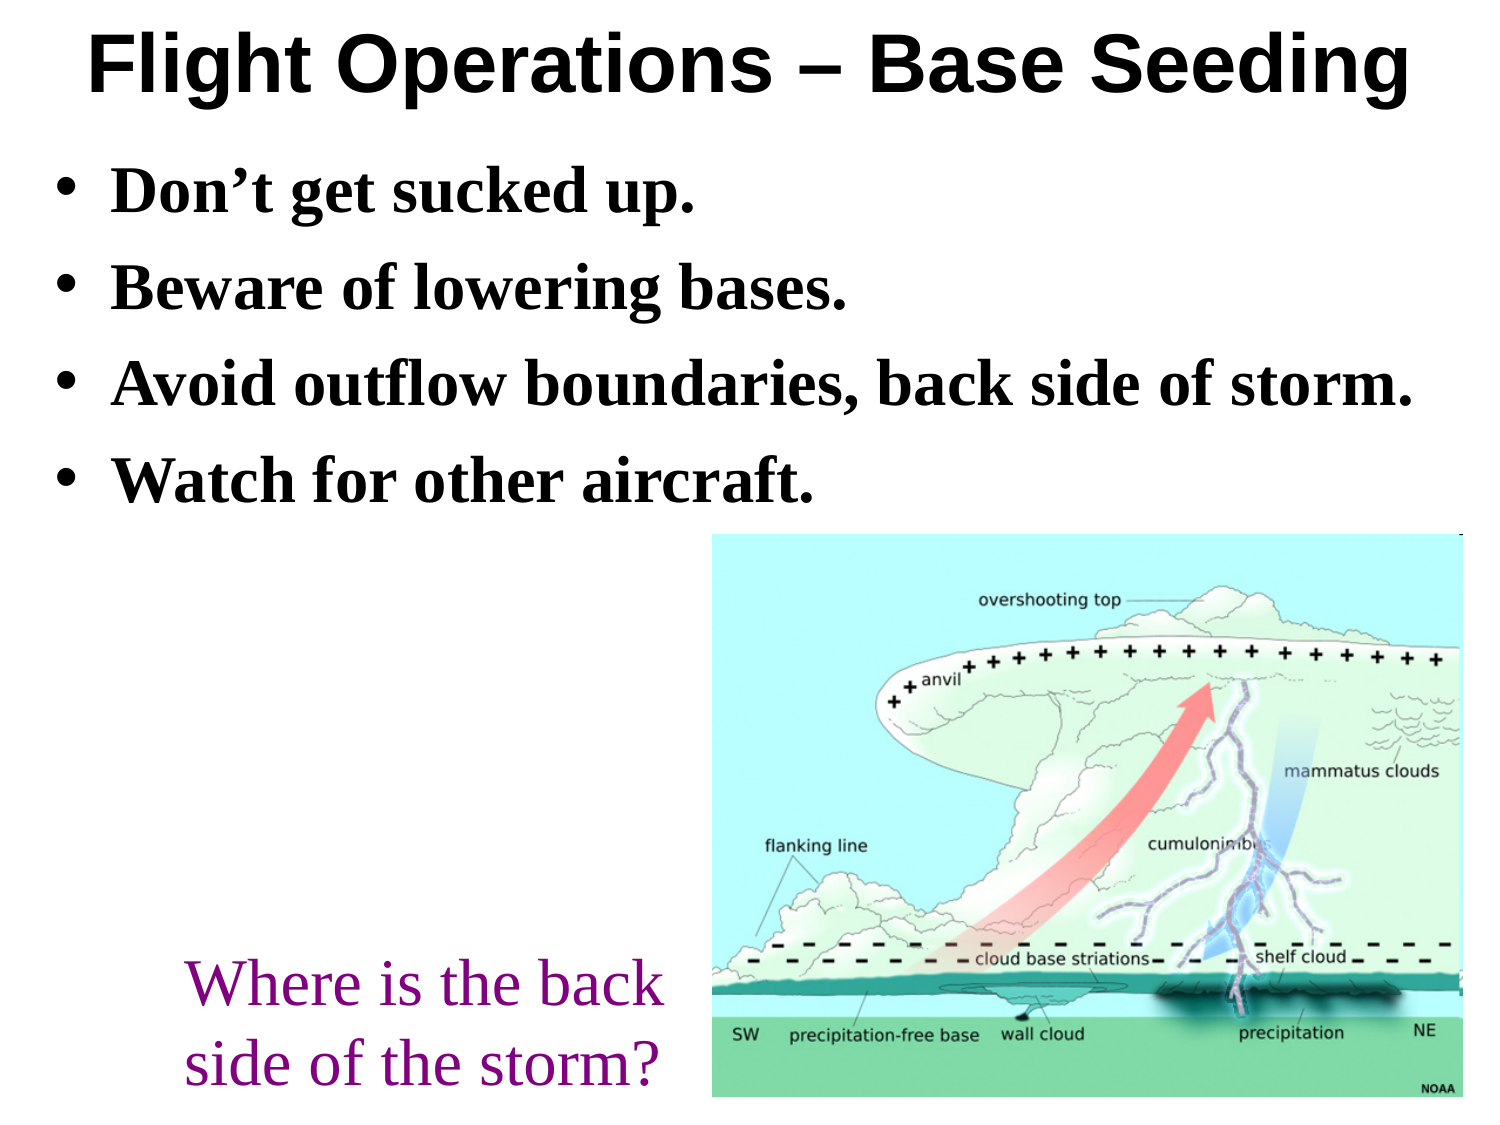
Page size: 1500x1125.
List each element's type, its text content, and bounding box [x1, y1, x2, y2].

text_box Where is the back side of the storm? [169, 931, 713, 1107]
picture [712, 534, 1463, 1097]
text_box Don’t get sucked up. Beware of lowering bases. Avoid outflow boundaries, back side of storm. Watch for other aircraft. [39, 138, 1463, 551]
text_box Flight Operations – Base Seeding [0, 4, 1500, 114]
